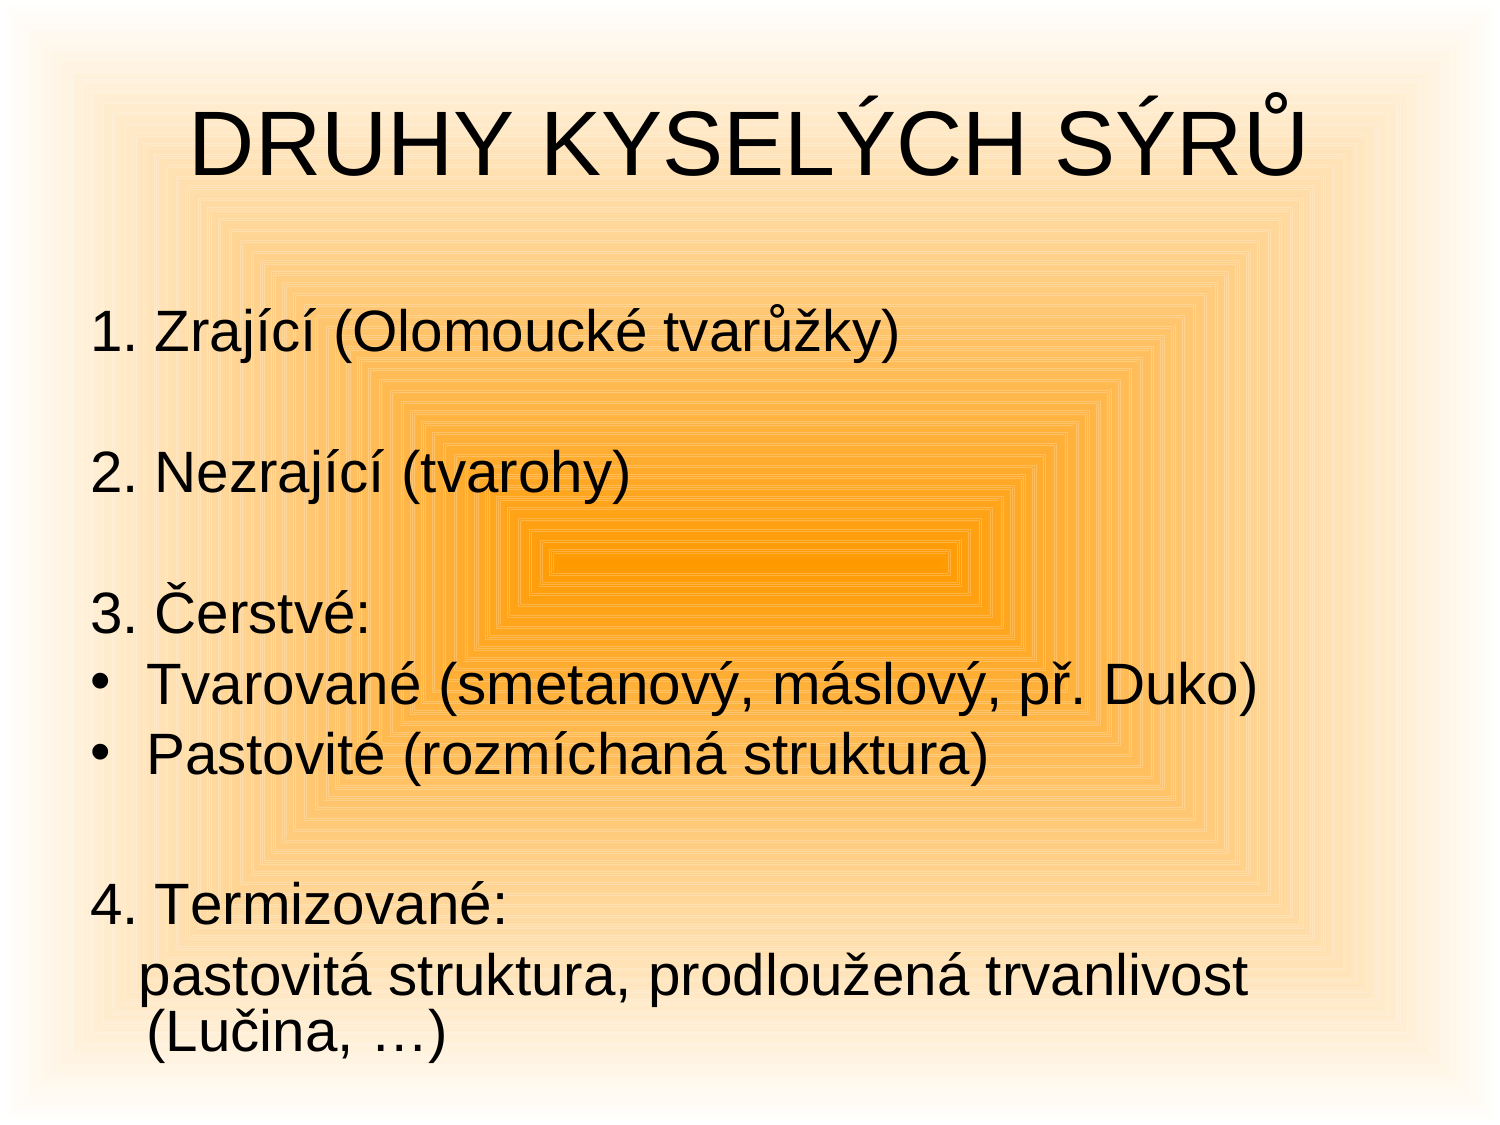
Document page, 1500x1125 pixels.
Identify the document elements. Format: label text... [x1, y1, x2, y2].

list 1. Zrající (Olomoucké tvarůžky) 2. Nezrající (tvarohy) 3. Čerstvé: Tvarované (smetanový, máslový, př. Duko) Pastovité (rozmíchaná struktura) 4. Termizované: pastovitá struktura, prodloužená trvanlivost (Lučina, …) [75, 262, 1426, 1095]
title DRUHY KYSELÝCH SÝRŮ [75, 45, 1426, 233]
